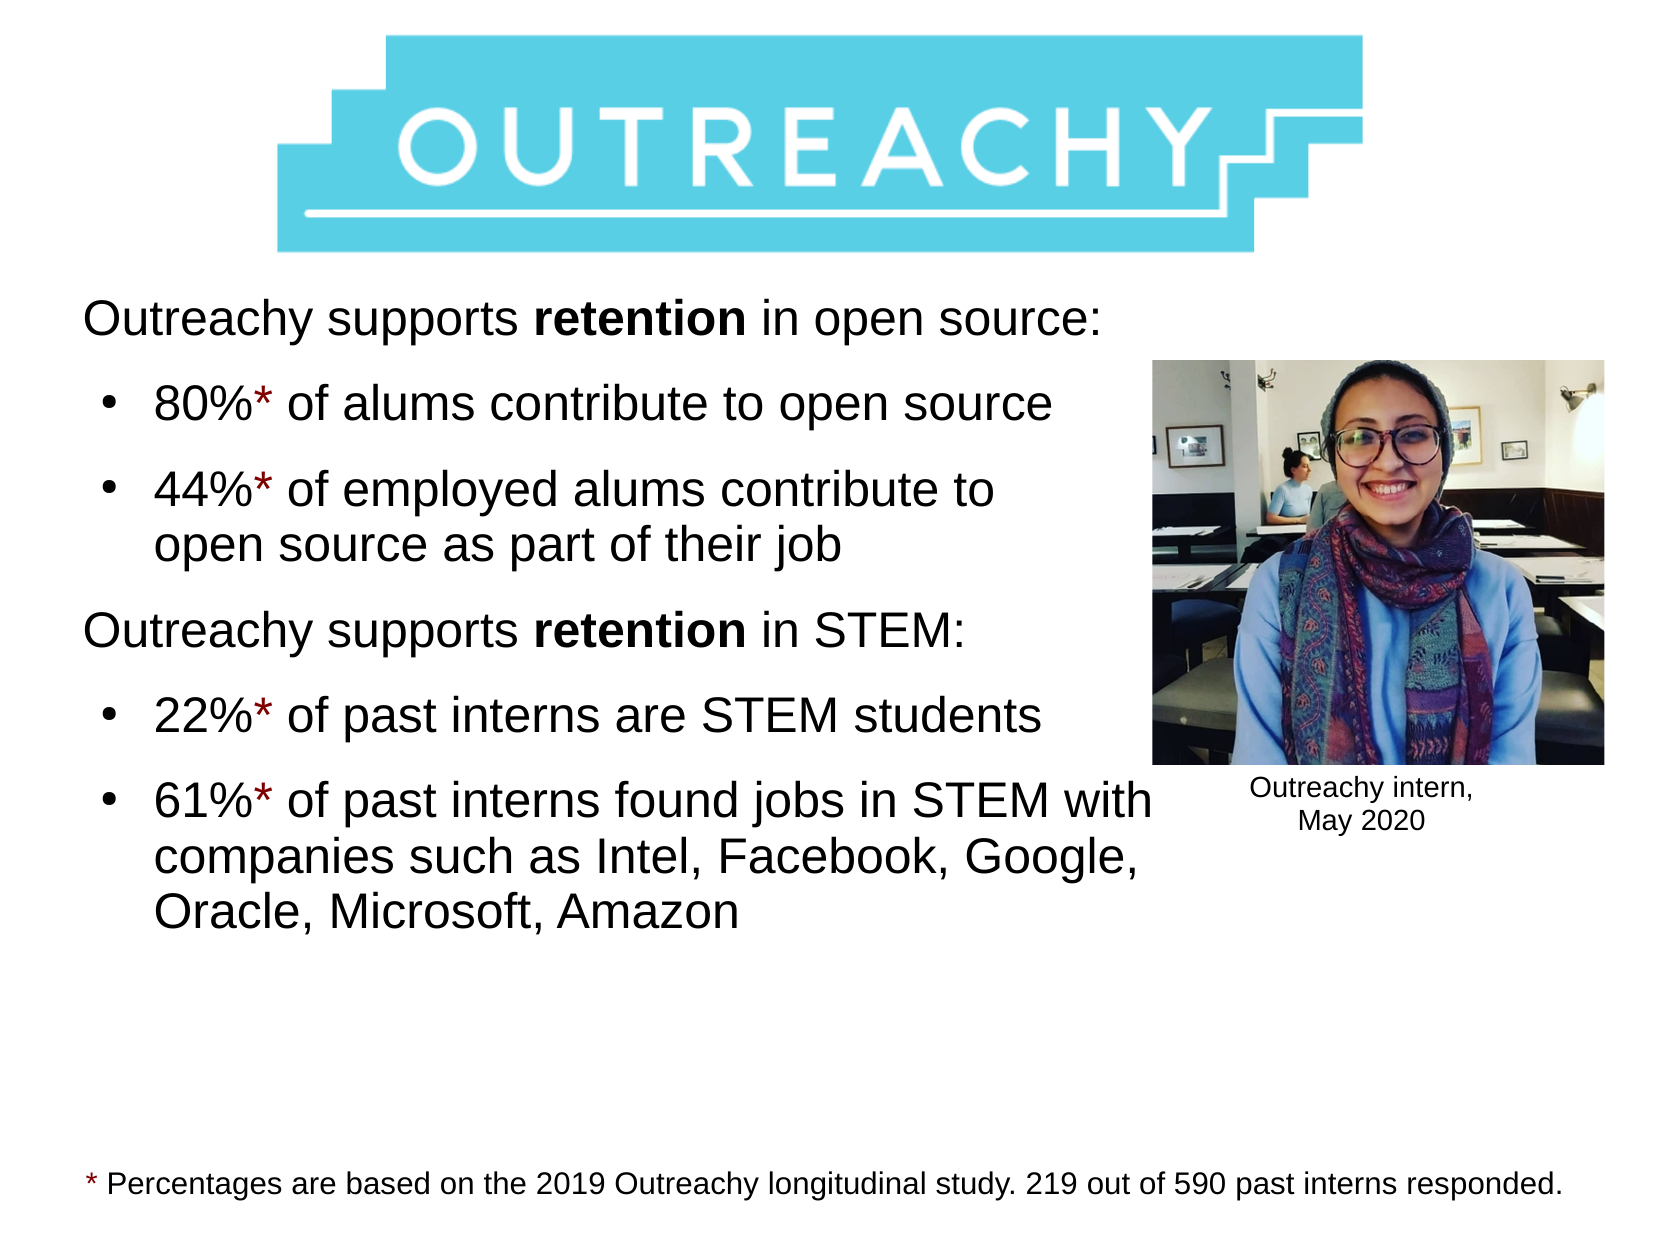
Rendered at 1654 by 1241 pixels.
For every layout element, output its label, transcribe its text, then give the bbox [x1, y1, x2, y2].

list Outreachy supports retention in open source: 80%* of alums contribute to open source 44%* of employed alums contribute to open source as part of their job Outreachy supports retention in STEM: 22%* of past interns are STEM students 61%* of past interns found jobs in STEM with companies such as Intel, Facebook, Google, Oracle, Microsoft, Amazon [82, 290, 1276, 1111]
text_box * Percentages are based on the 2019 Outreachy longitudinal study. 219 out of 590 past interns responded. [70, 1158, 1606, 1211]
picture [206, 15, 1447, 270]
text_box Outreachy intern, May 2020 [1151, 764, 1572, 845]
picture [1152, 360, 1605, 766]
